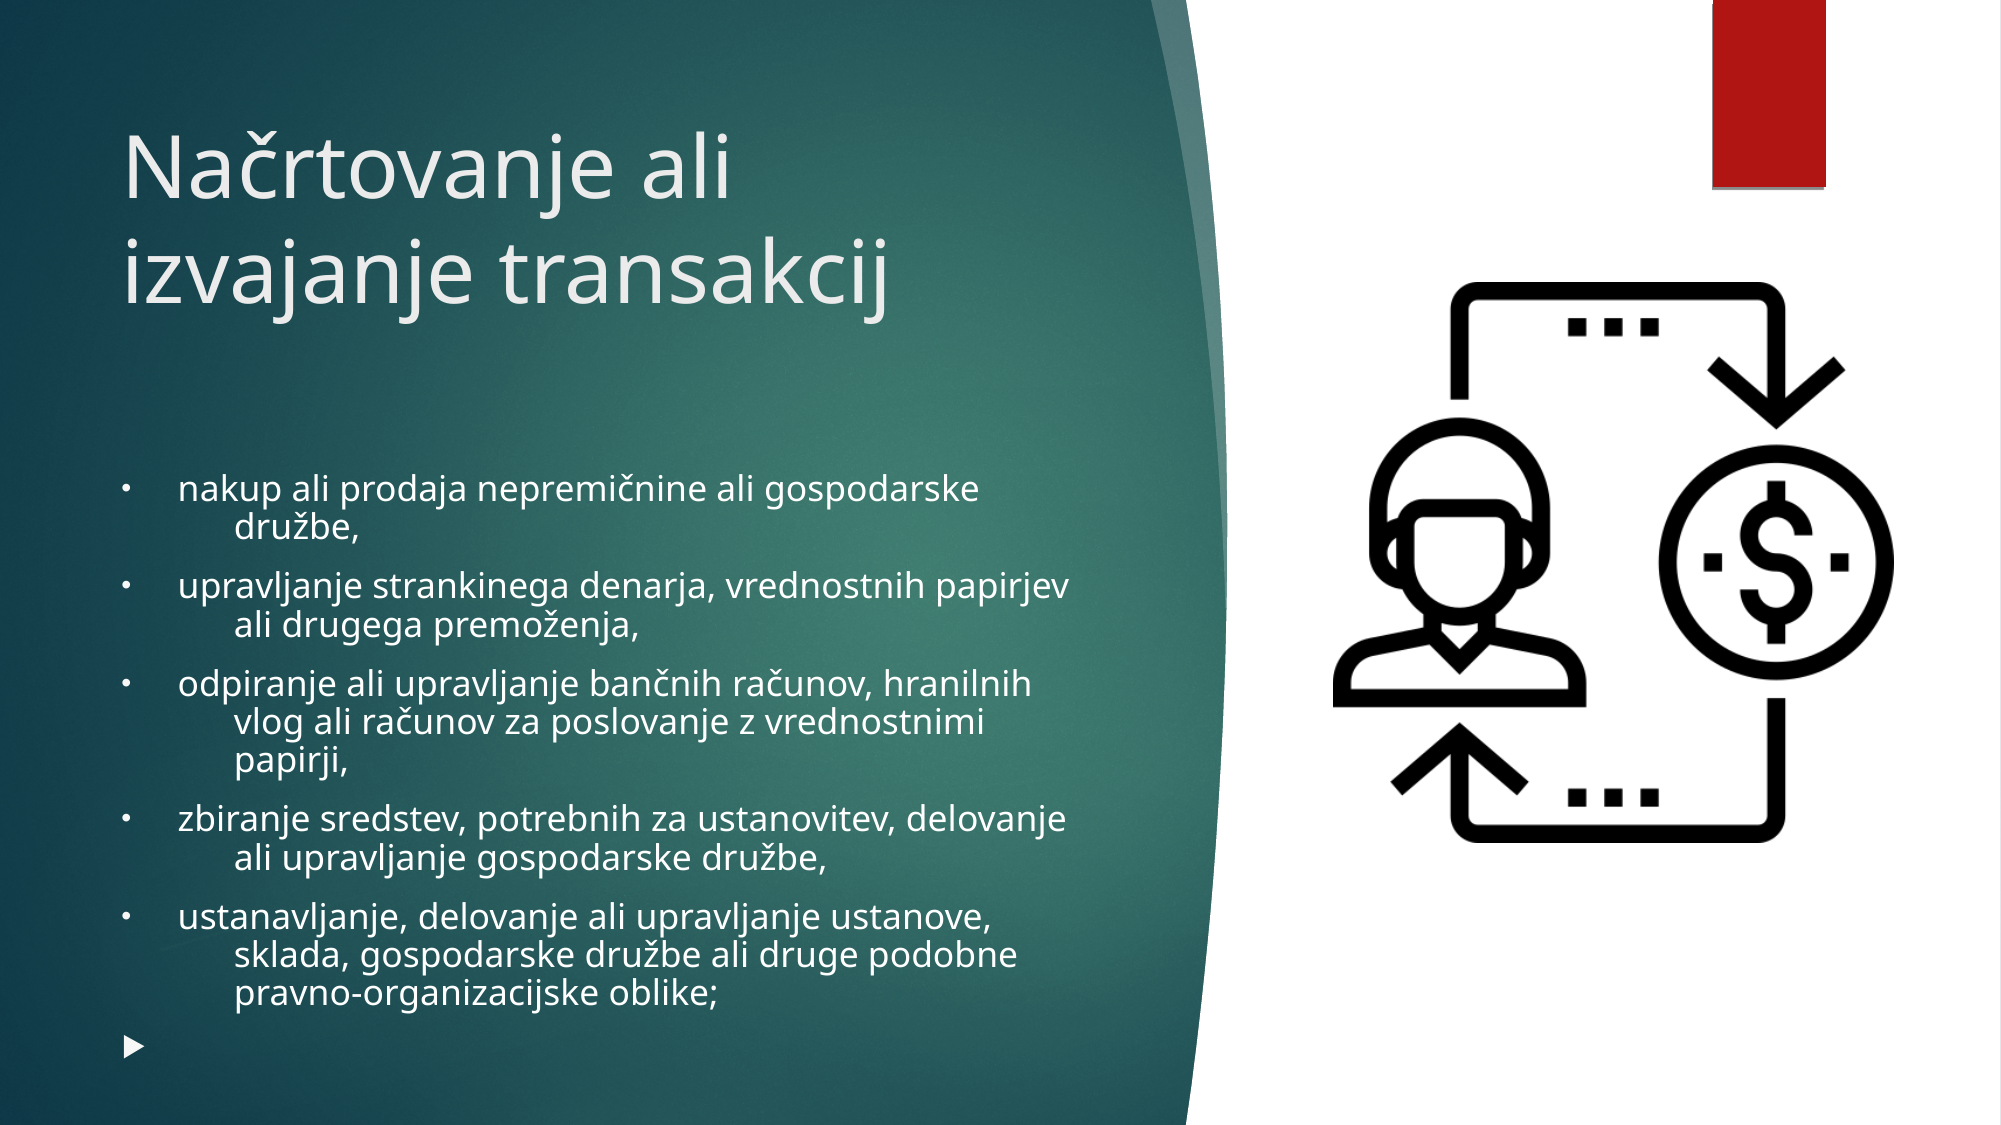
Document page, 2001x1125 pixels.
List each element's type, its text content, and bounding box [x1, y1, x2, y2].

picture [1333, 282, 1894, 843]
list nakup ali prodaja nepremičnine ali gospodarske družbe, upravljanje strankinega denarja, vrednostnih papirjev ali drugega premoženja, odpiranje ali upravljanje bančnih računov, hranilnih vlog ali računov za poslovanje z vrednostnimi papirji, zbiranje sredstev, potrebnih za ustanovitev, delovanje ali upravljanje gospodarske družbe, ustanavljanje, delovanje ali upravljanje ustanove, sklada, gospodarske družbe ali druge podobne pravno-organizacijske oblike; [106, 399, 1122, 1021]
text_box [0, 0, 2000, 1125]
title Načrtovanje ali izvajanje transakcij [106, 103, 1122, 370]
